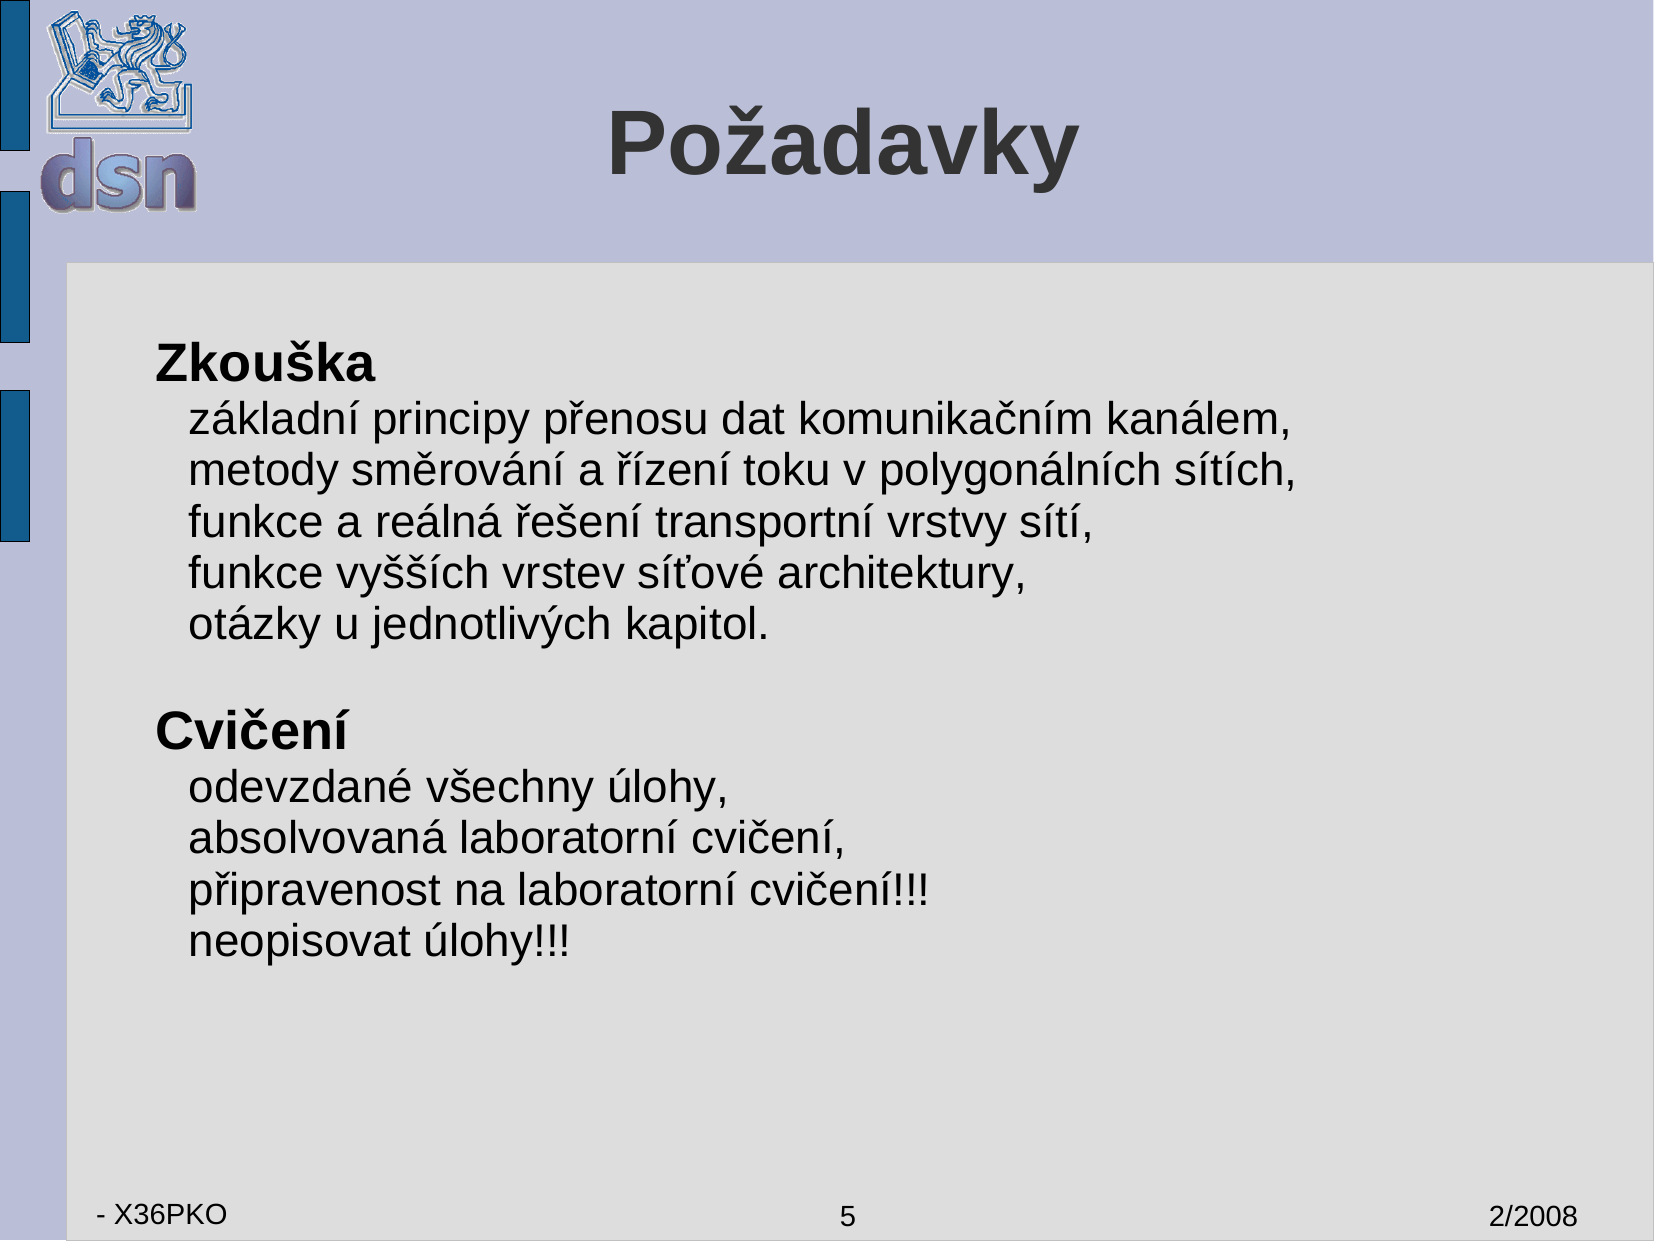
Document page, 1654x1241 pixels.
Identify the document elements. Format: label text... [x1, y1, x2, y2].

picture [10, 10, 223, 230]
title Požadavky [210, 39, 1478, 247]
list Zkouška základní principy přenosu dat komunikačním kanálem, metody směrování a řízení toku v polygonálních sítích, funkce a reálná řešení transportní vrstvy sítí, funkce vyšších vrstev síťové architektury, otázky u jednotlivých kapitol. Cvičení odevzdané všechny úlohy, absolvovaná laboratorní cvičení, připravenost na laboratorní cvičení!!! neopisovat úlohy!!! [118, 332, 1531, 1114]
